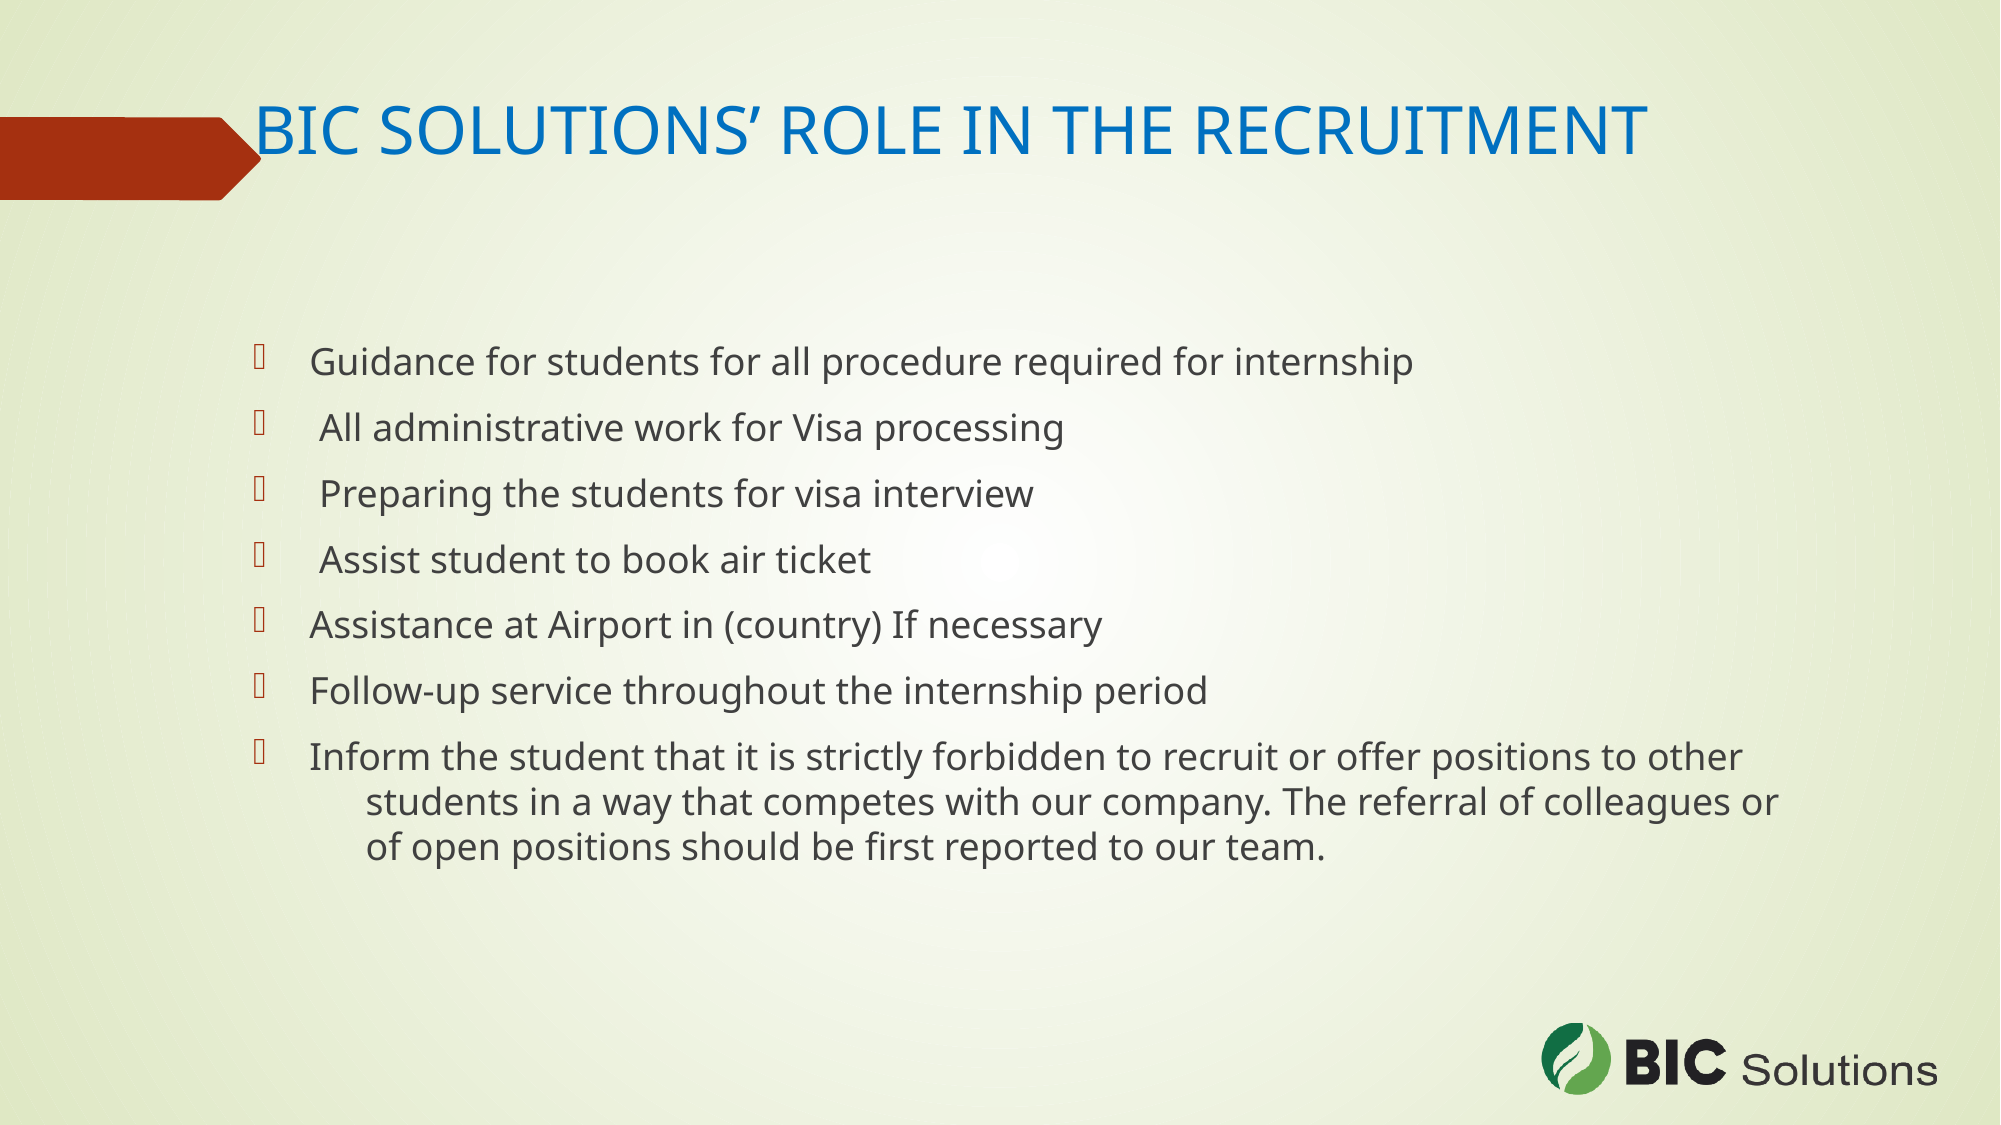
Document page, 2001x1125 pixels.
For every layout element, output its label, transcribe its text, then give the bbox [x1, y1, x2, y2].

title BIC SOLUTIONS’ ROLE IN THE RECRUITMENT [238, 0, 1814, 238]
picture [1541, 1023, 1937, 1095]
list Guidance for students for all procedure required for internship All administrative work for Visa processing Preparing the students for visa interview Assist student to book air ticket Assistance at Airport in (country) If necessary Follow-up service throughout the internship period Inform the student that it is strictly forbidden to recruit or offer positions to other students in a way that competes with our company. The referral of colleagues or of open positions should be first reported to our team. [238, 330, 1814, 984]
